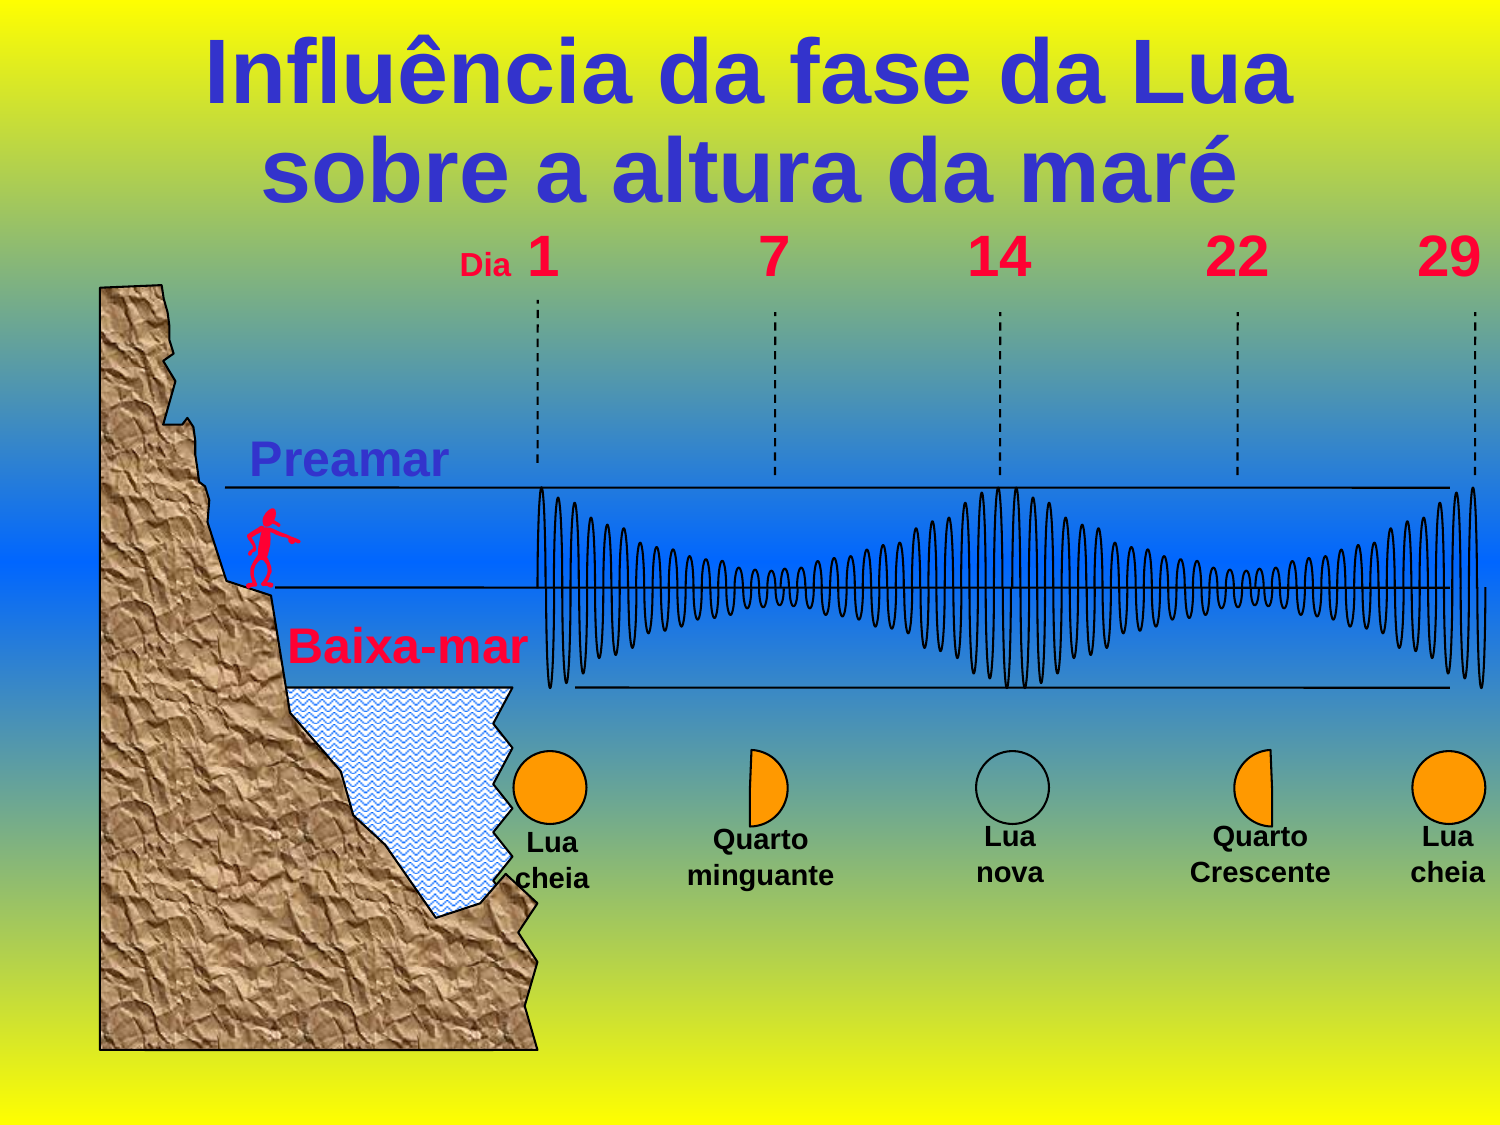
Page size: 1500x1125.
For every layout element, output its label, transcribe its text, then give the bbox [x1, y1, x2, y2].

text_box 14 [952, 214, 1048, 298]
text_box 22 [1189, 214, 1286, 298]
text_box Quarto minguante [672, 815, 850, 899]
text_box 29 [1402, 214, 1498, 298]
text_box Preamar [234, 422, 466, 496]
text_box Lua cheia [1395, 812, 1500, 897]
title Influência da fase da Lua sobre a altura da maré [112, 0, 1388, 247]
text_box 7 [743, 214, 807, 298]
text_box [749, 750, 788, 815]
text_box [1234, 750, 1273, 812]
text_box [263, 509, 280, 526]
text_box Baixa-mar [272, 609, 545, 683]
text_box [99, 285, 538, 1051]
text_box Lua nova [961, 812, 1059, 897]
text_box [513, 751, 587, 817]
text_box Quarto Crescente [1174, 812, 1346, 897]
text_box Lua cheia [500, 817, 605, 902]
text_box Dia 1 [444, 214, 576, 298]
text_box [1412, 751, 1486, 812]
